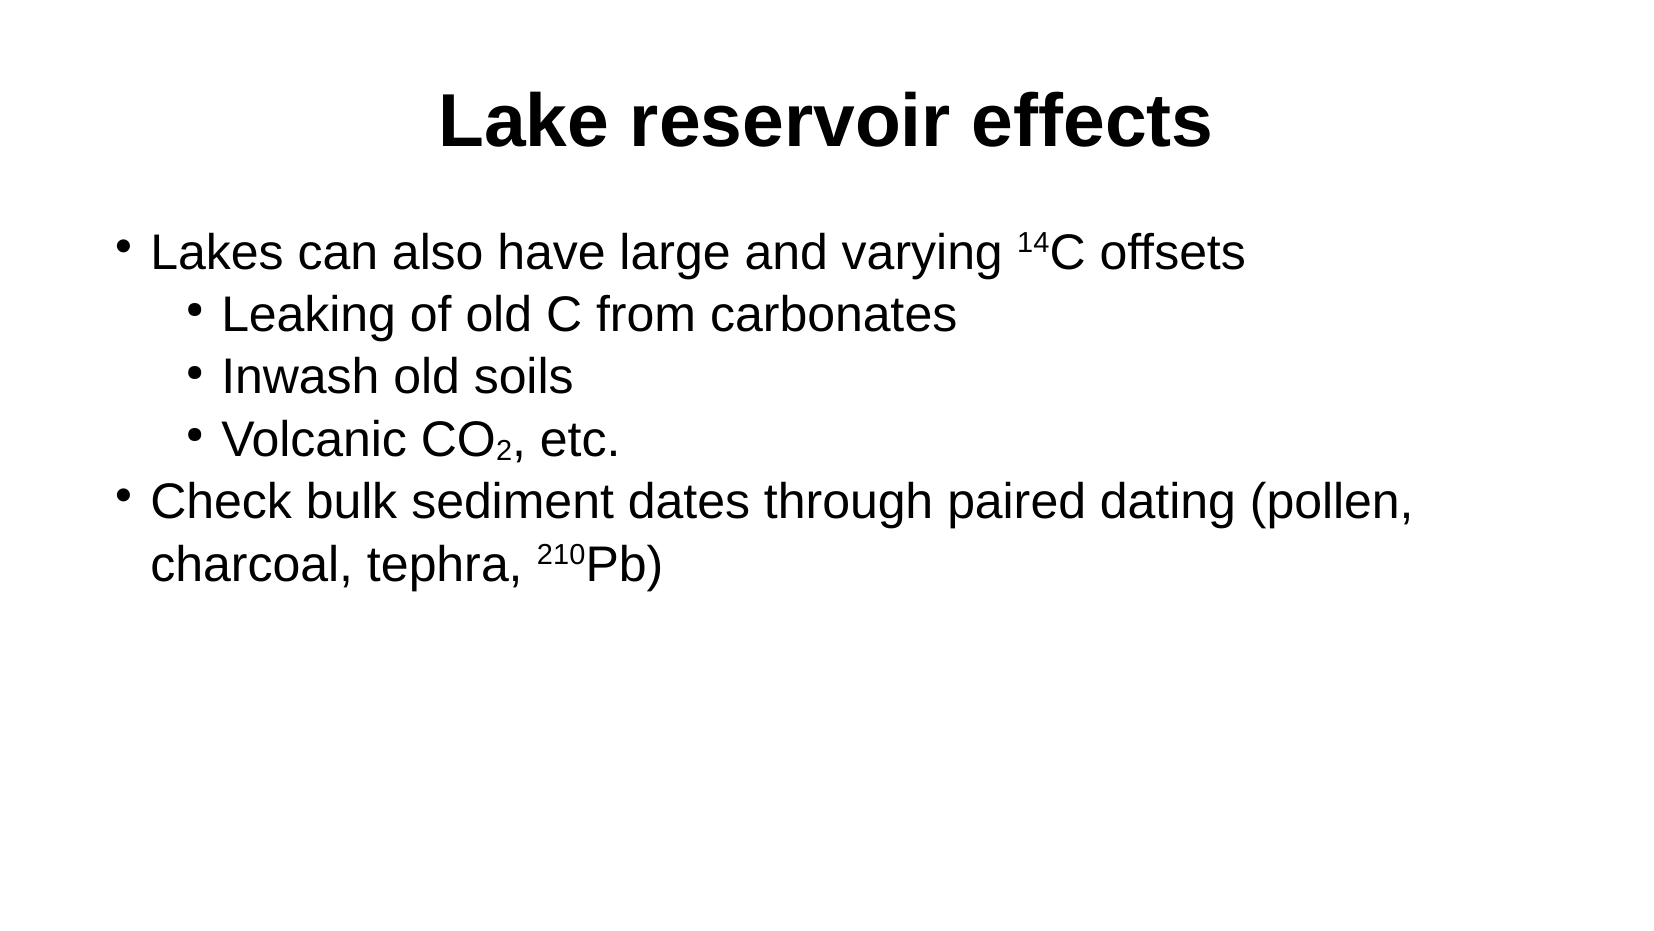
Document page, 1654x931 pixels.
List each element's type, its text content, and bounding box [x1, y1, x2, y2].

text_box Lakes can also have large and varying 14C offsets Leaking of old C from carbonates Inwash old soils Volcanic CO2, etc. Check bulk sediment dates through paired dating (pollen, charcoal, tephra, 210Pb) [114, 216, 1603, 669]
text_box Lake reservoir effects [82, 37, 1570, 192]
